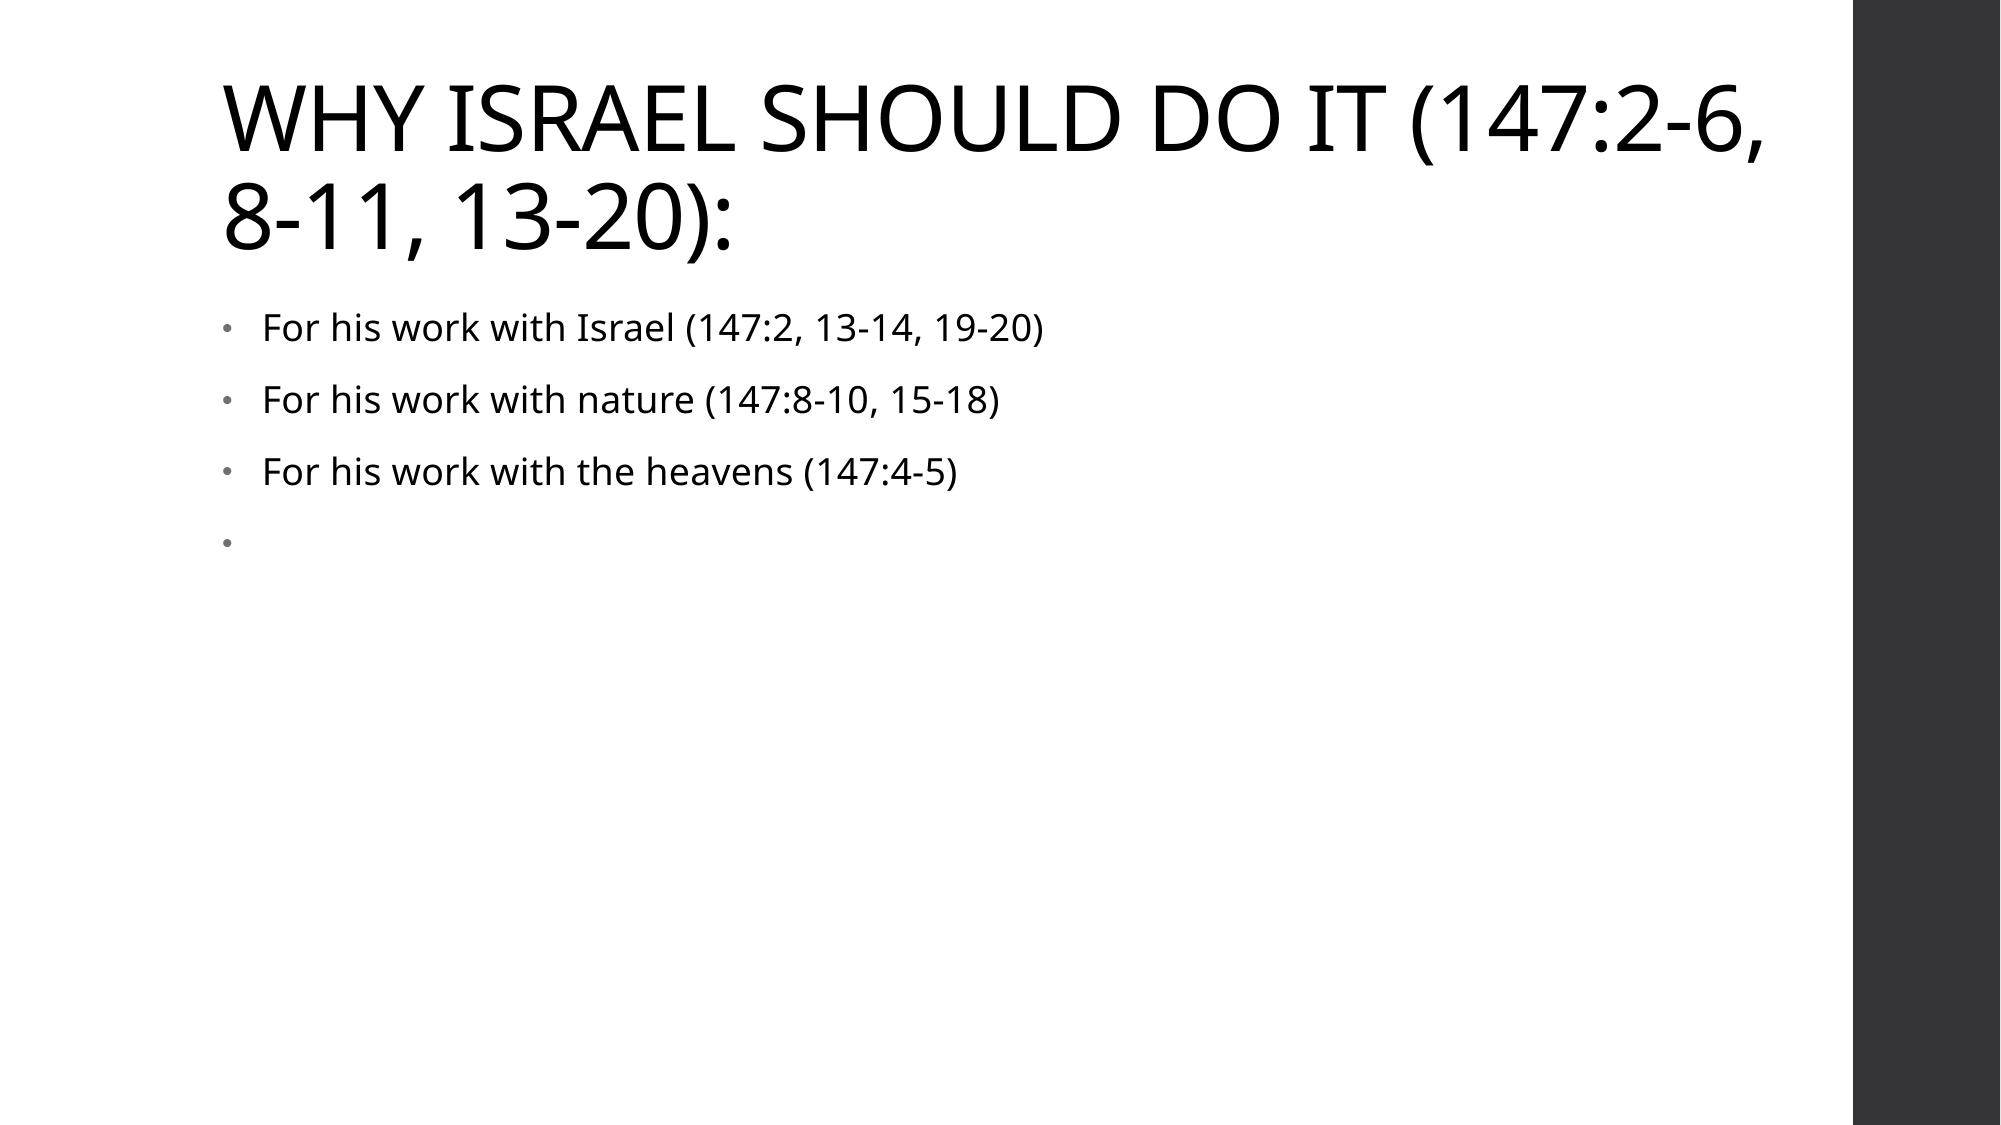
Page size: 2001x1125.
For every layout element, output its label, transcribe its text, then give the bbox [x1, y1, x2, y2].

list For his work with Israel (147:2, 13-14, 19-20) For his work with nature (147:8-10, 15-18) For his work with the heavens (147:4-5) [206, 299, 1617, 1014]
title WHY ISRAEL SHOULD DO IT (147:2-6, 8-11, 13-20): [206, 60, 1797, 278]
